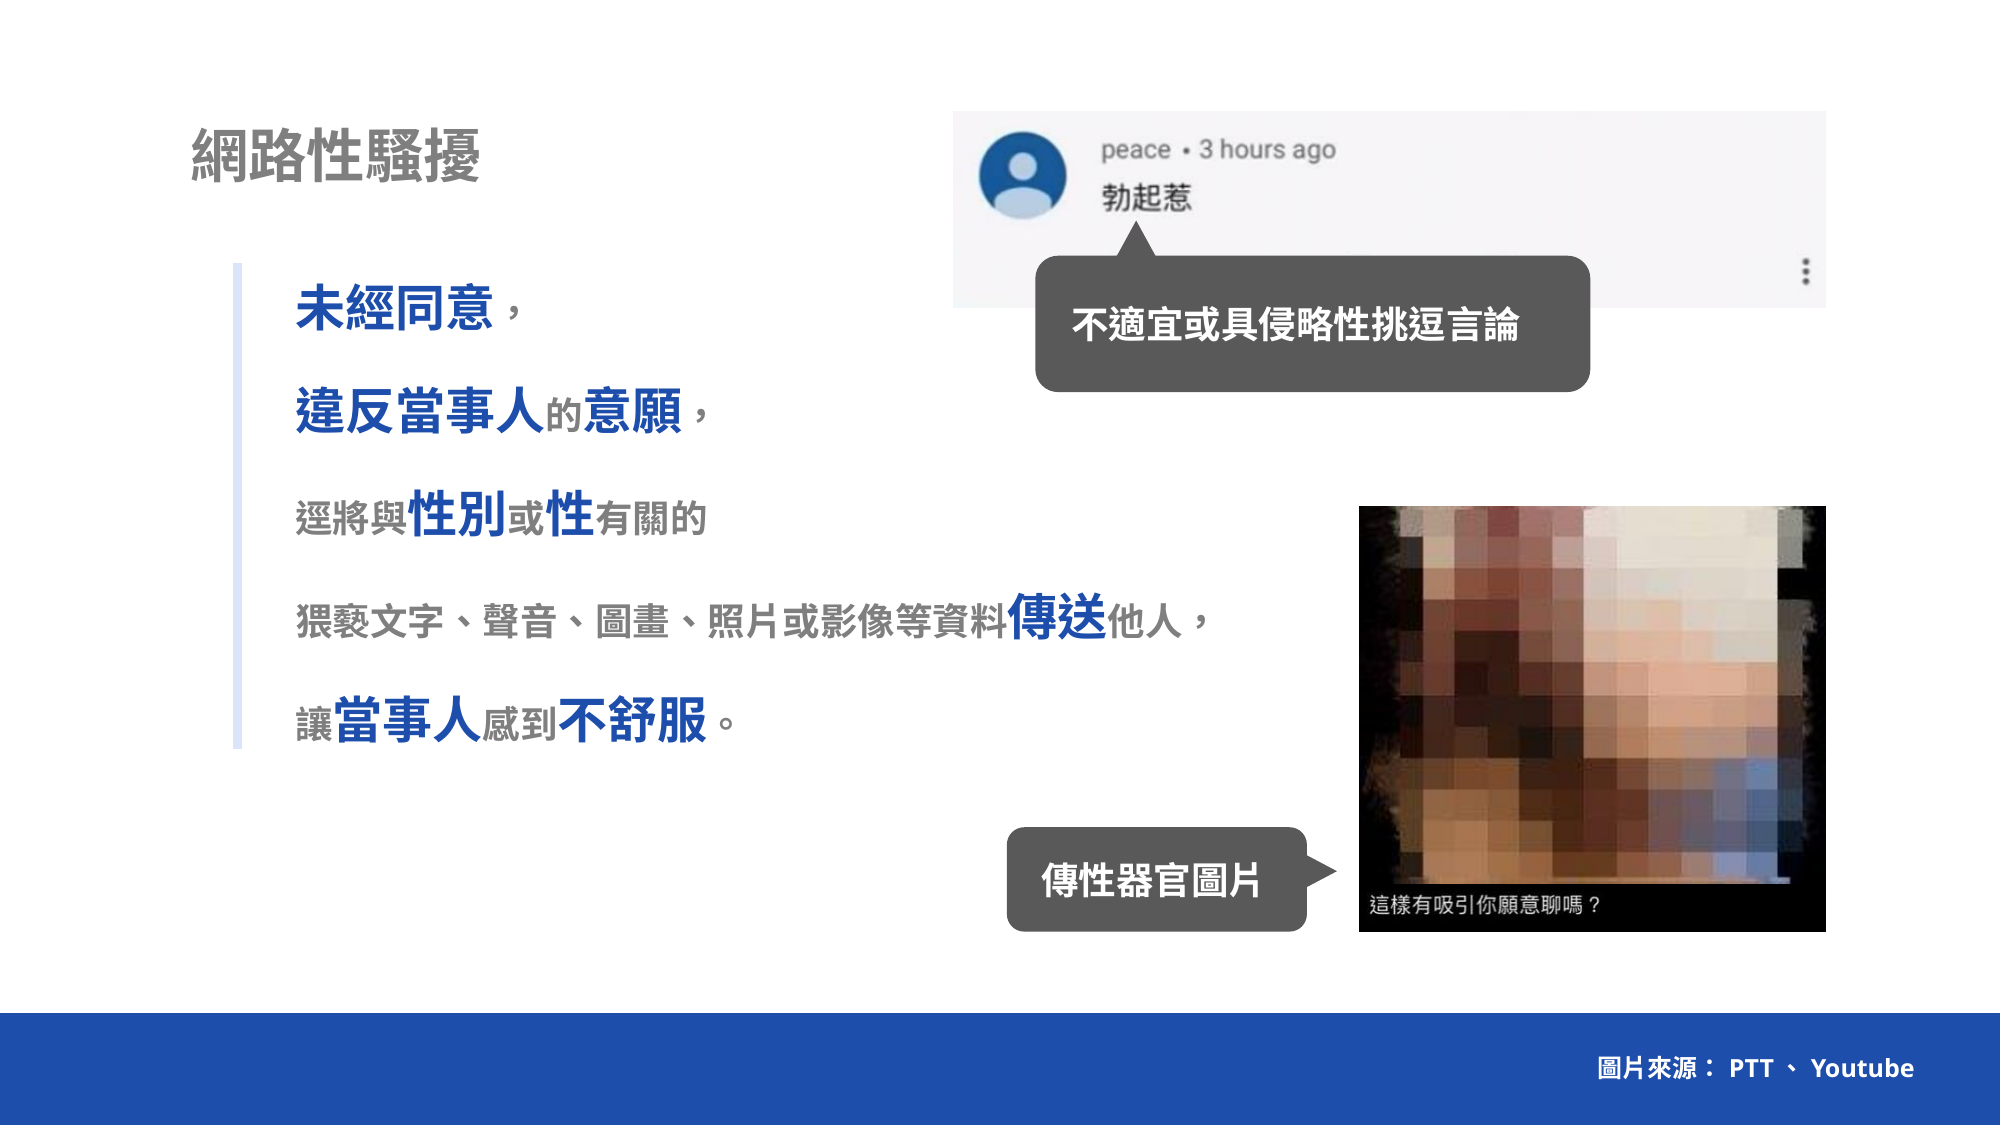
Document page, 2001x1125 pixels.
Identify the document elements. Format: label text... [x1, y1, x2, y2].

picture [953, 111, 1826, 308]
text_box 不適宜或具侵略性挑逗言論 [1056, 293, 1570, 355]
text_box [0, 0, 2000, 1013]
text_box 網路性騷擾 [175, 112, 497, 197]
text_box 未經同意， 違反當事人的意願， 逕將與性別或性有關的 猥褻文字、聲音、圖畫、照片或影像等資料傳送他人， 讓當事人感到不舒服。 [280, 251, 1314, 756]
text_box 圖片來源：PTT、Youtube [1583, 1045, 1930, 1090]
picture [1359, 506, 1826, 932]
text_box 傳性器官圖片 [1026, 849, 1288, 910]
